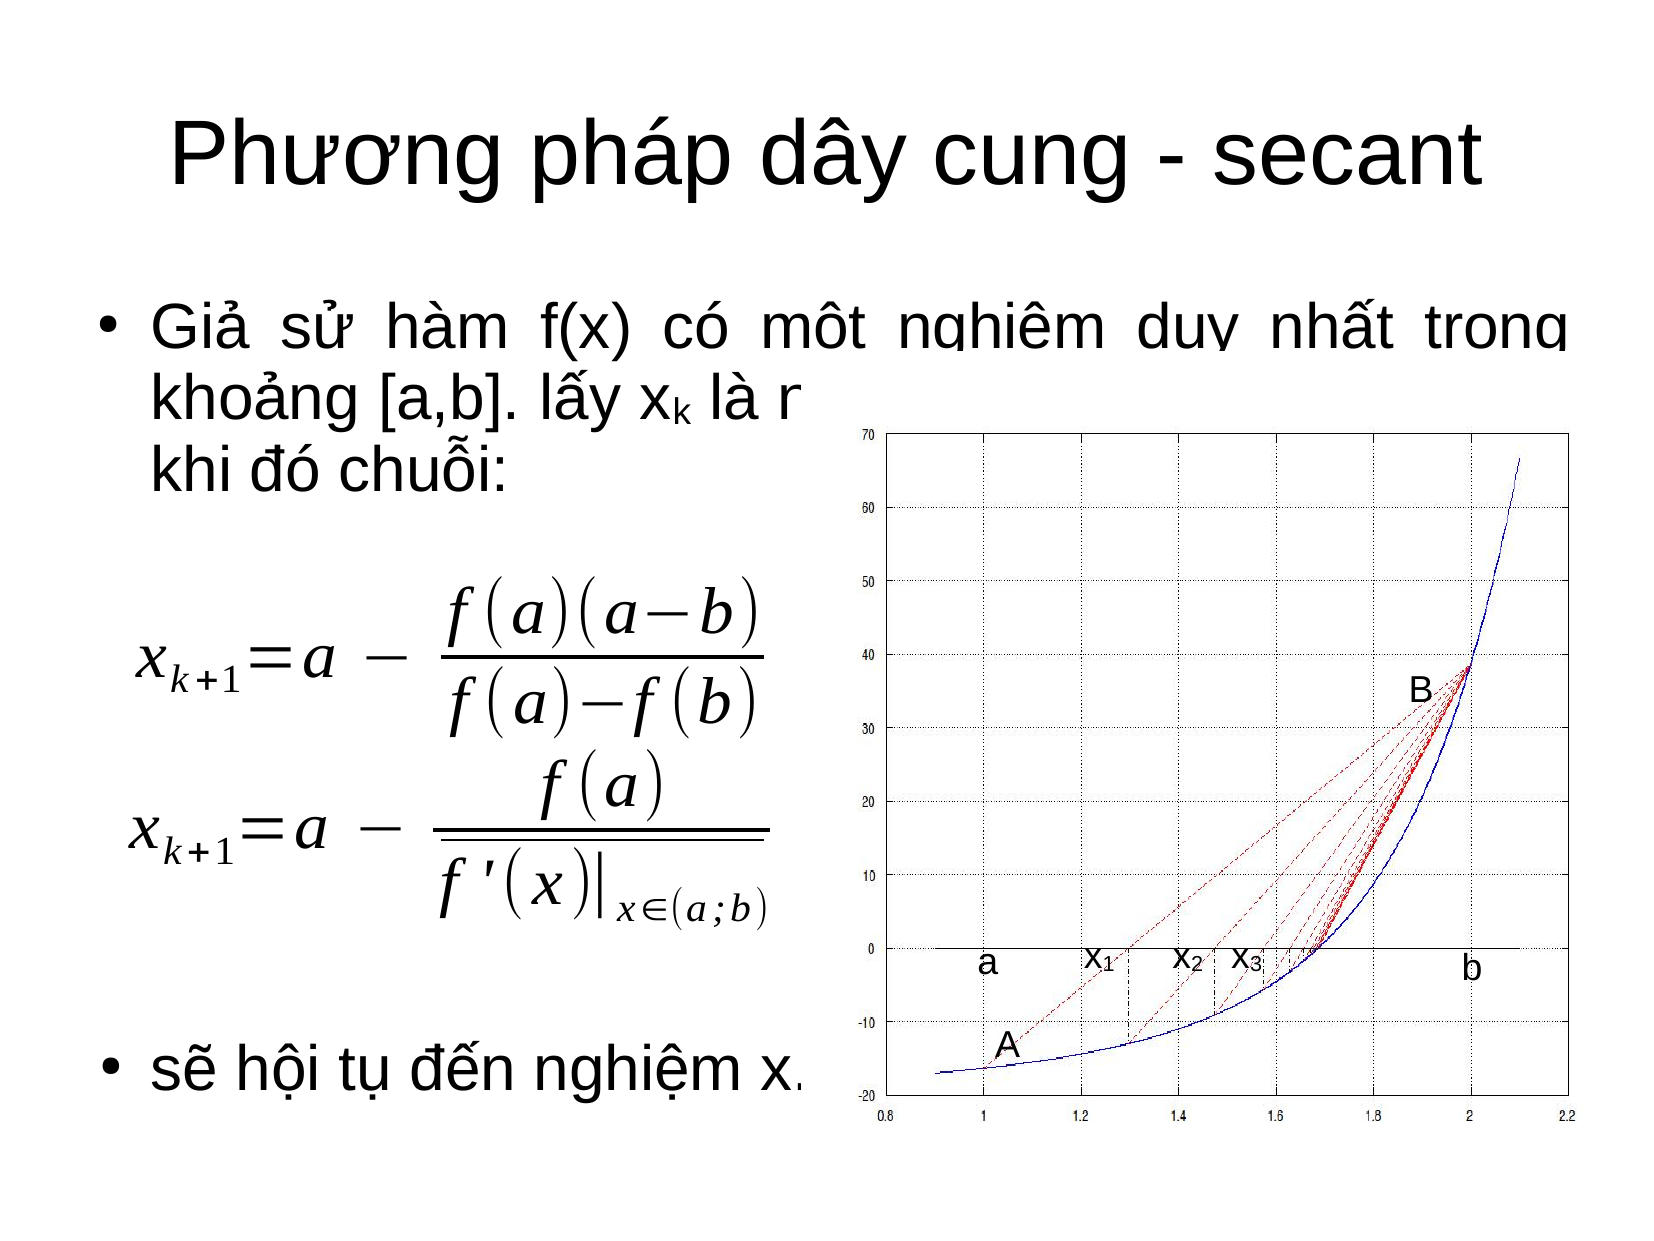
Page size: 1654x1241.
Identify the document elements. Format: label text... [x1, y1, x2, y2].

chart [118, 572, 780, 933]
title Phương pháp dây cung - secant [82, 56, 1571, 250]
text_box x1 [1068, 927, 1158, 997]
text_box A [980, 1015, 1040, 1073]
list Giả sử hàm f(x) có một nghiệm duy nhất trong khoảng [a,b]. lấy xk là nghiệm của dây cung (A;B), khi đó chuỗi: sẽ hội tụ đến nghiệm x. [82, 290, 1571, 1109]
text_box b [1446, 938, 1506, 996]
picture [801, 351, 1653, 1179]
text_box x2 [1158, 927, 1216, 997]
text_box x3 [1216, 927, 1306, 997]
text_box a [962, 933, 1022, 990]
text_box B [1393, 661, 1453, 719]
